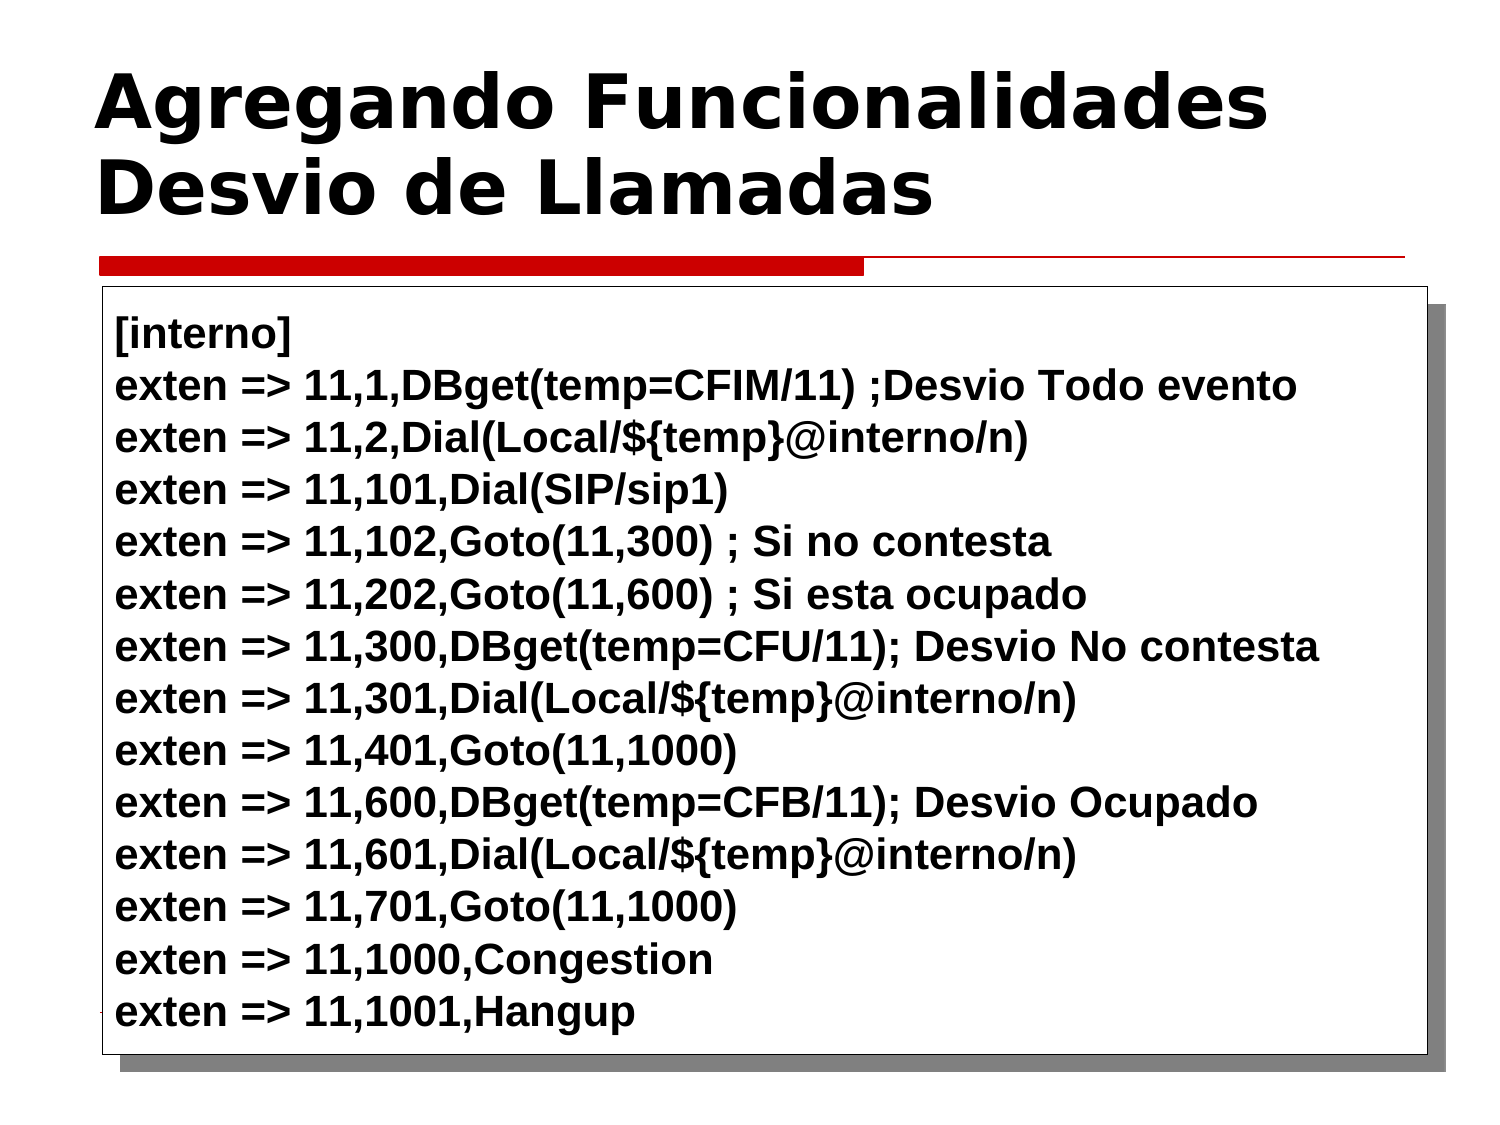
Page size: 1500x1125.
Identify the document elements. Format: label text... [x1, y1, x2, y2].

title Agregando Funcionalidades Desvio de Llamadas [94, 42, 1407, 250]
text_box [interno] exten => 11,1,DBget(temp=CFIM/11) ;Desvio Todo evento exten => 11,2,Dial(Local/${temp}@interno/n) exten => 11,101,Dial(SIP/sip1) exten => 11,102,Goto(11,300) ; Si no contesta exten => 11,202,Goto(11,600) ; Si esta ocupado exten => 11,300,DBget(temp=CFU/11); Desvio No contesta exten => 11,301,Dial(Local/${temp}@interno/n) exten => 11,401,Goto(11,1000) exten => 11,600,DBget(temp=CFB/11); Desvio Ocupado exten => 11,601,Dial(Local/${temp}@interno/n) exten => 11,701,Goto(11,1000) exten => 11,1000,Congestion exten => 11,1001,Hangup [102, 286, 1428, 1055]
